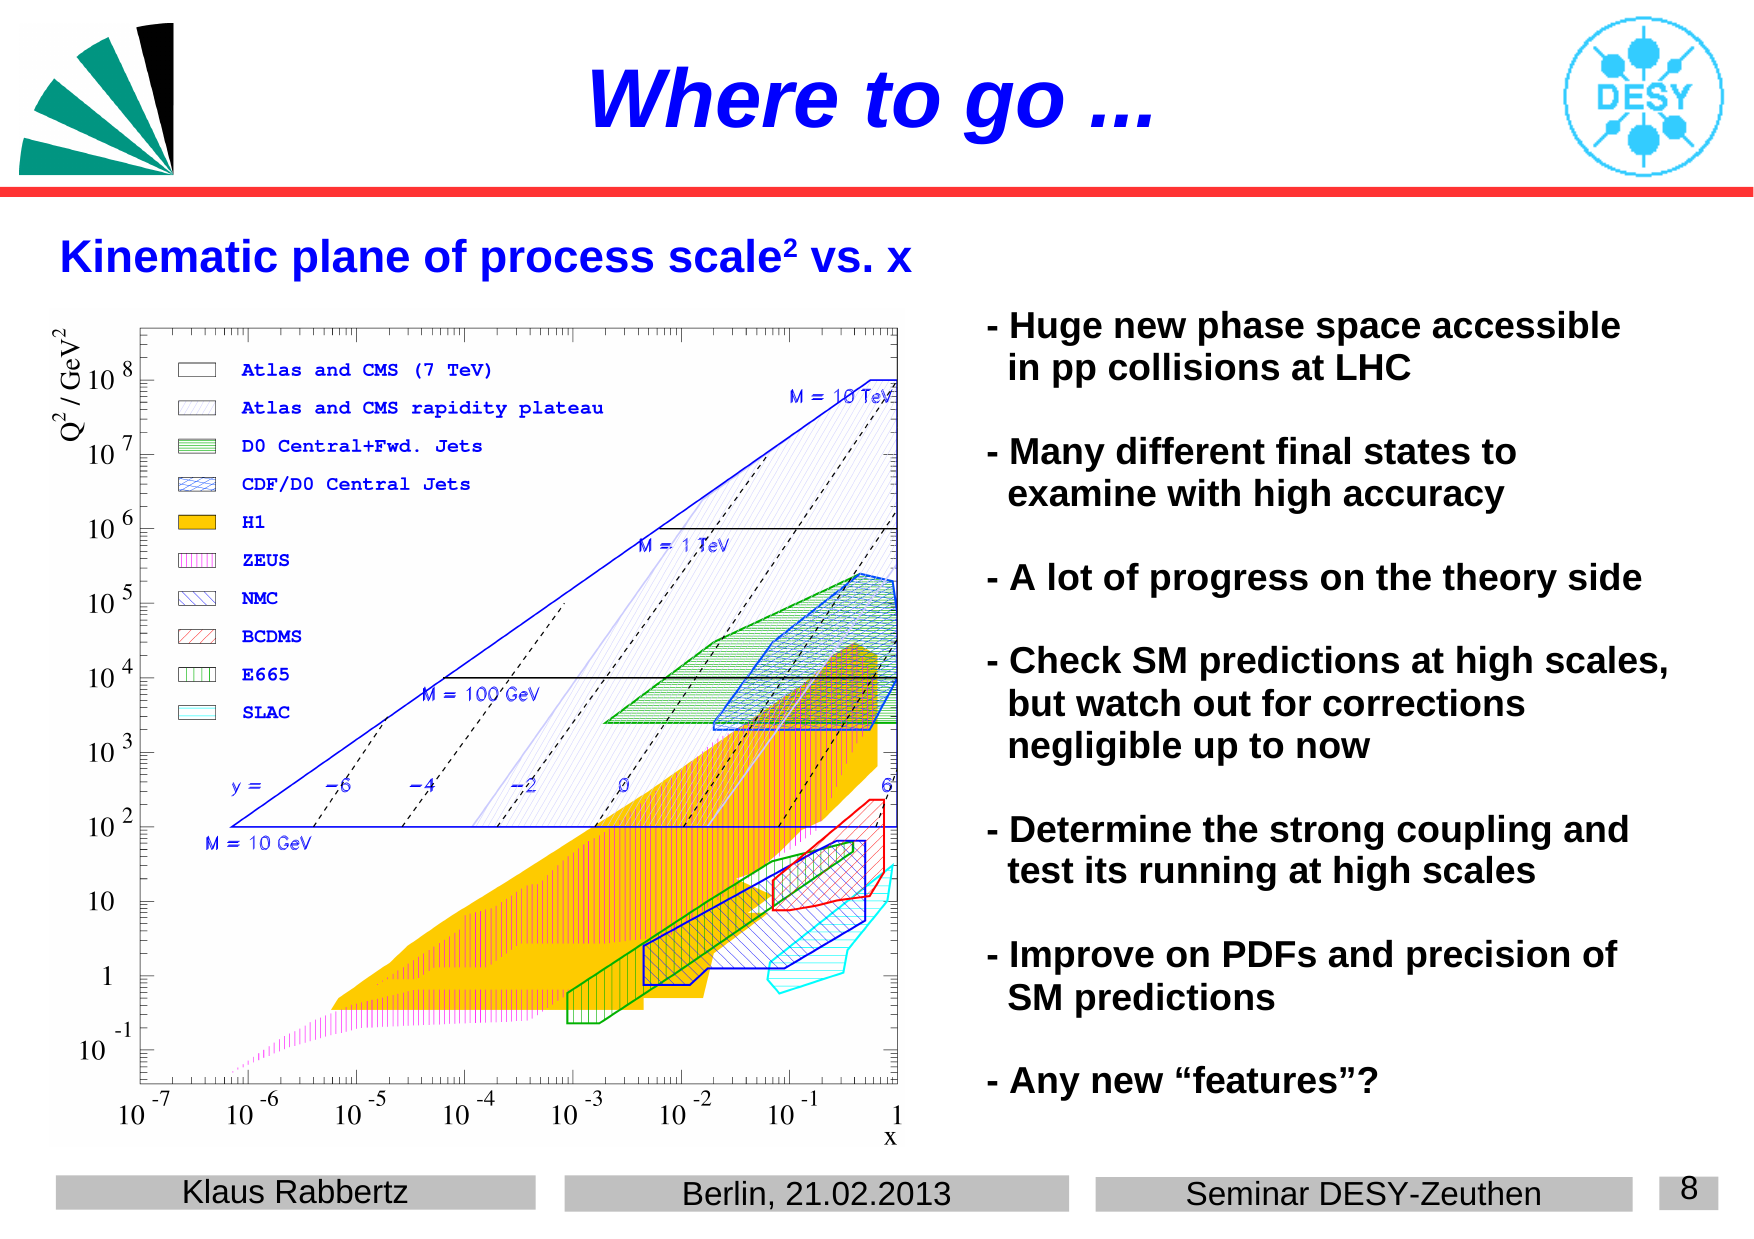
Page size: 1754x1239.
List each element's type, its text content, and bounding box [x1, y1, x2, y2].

text_box Kinematic plane of process scale2 vs. x [47, 225, 925, 289]
text_box - Huge new phase space accessible in pp collisions at LHC - Many different final states to examine with high accuracy - A lot of progress on the theory side - Check SM predictions at high scales, but watch out for corrections negligible up to now - Determine the strong coupling and test its running at high scales - Improve on PDFs and precision of SM predictions - Any new “features”? [974, 298, 1682, 1108]
picture [1559, 12, 1729, 182]
picture [19, 23, 174, 177]
picture [49, 308, 905, 1147]
title Where to go ... [220, 16, 1525, 182]
